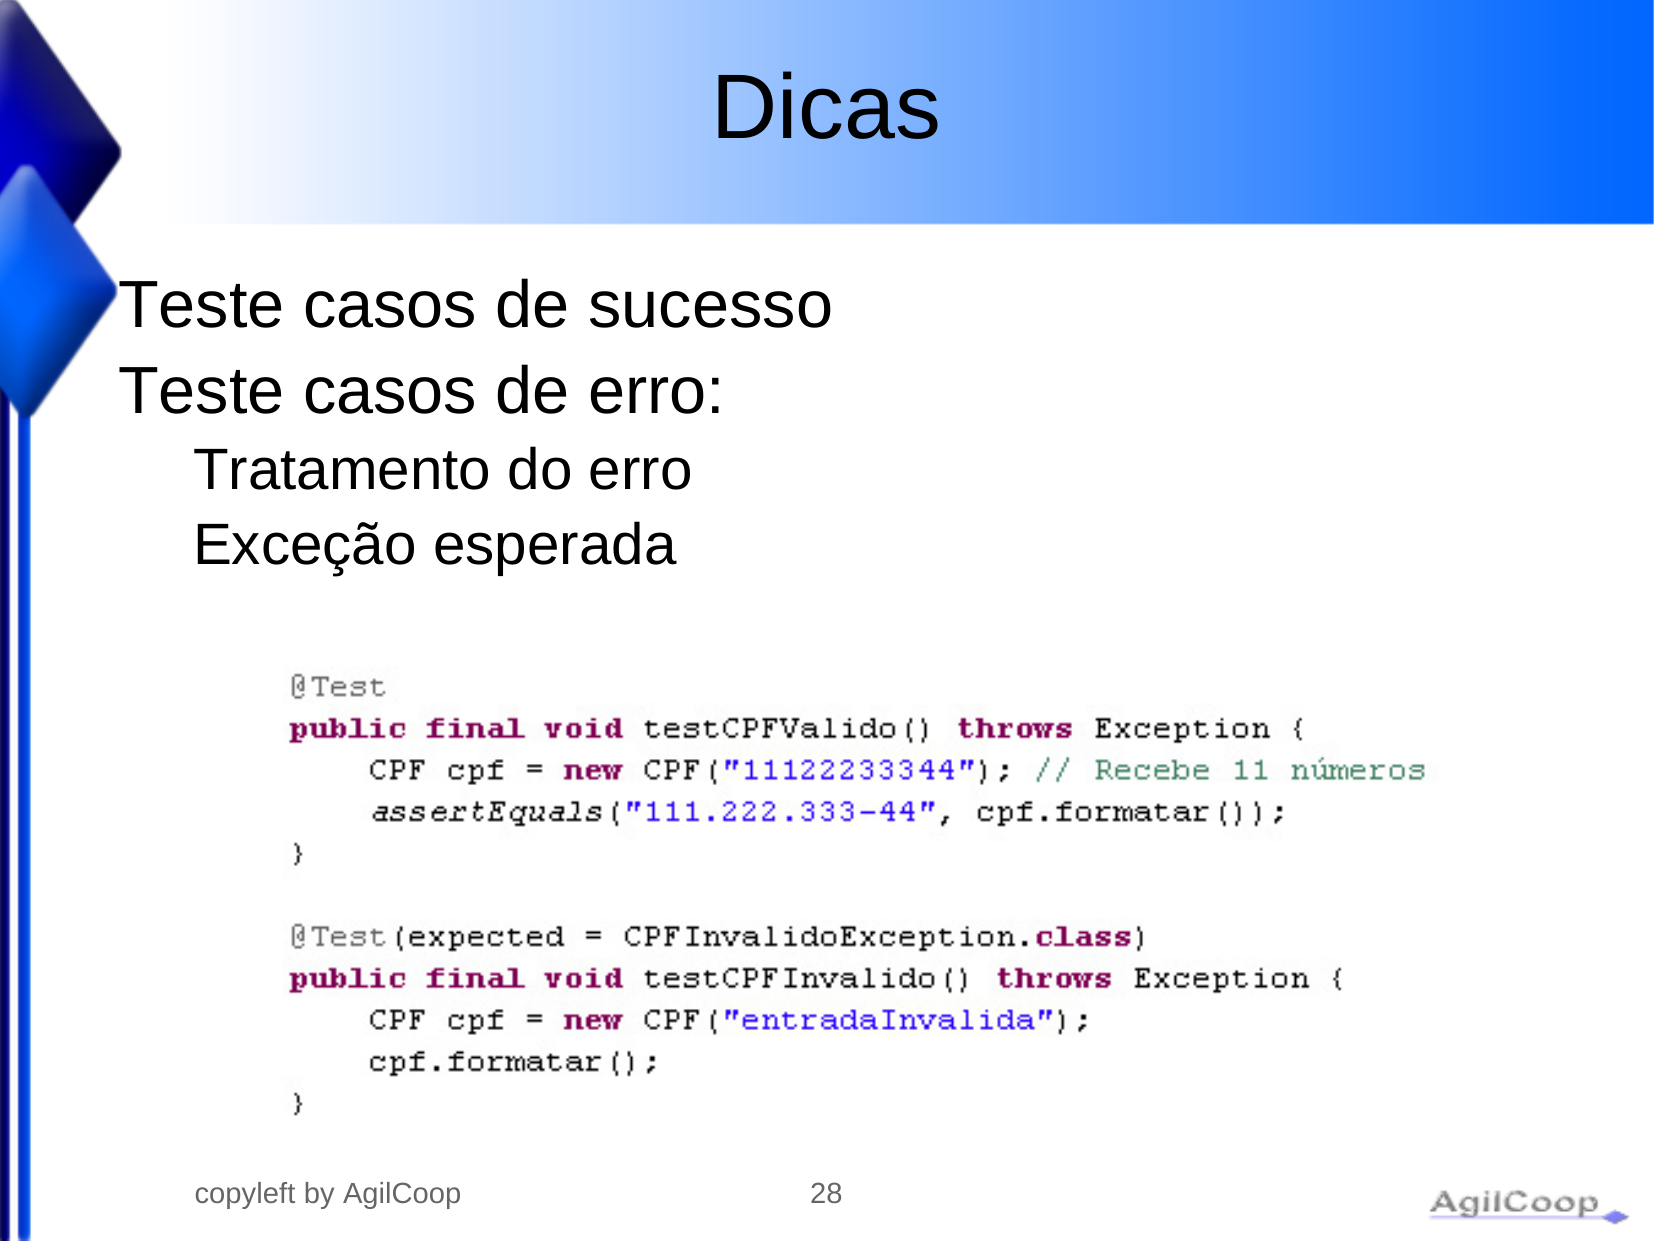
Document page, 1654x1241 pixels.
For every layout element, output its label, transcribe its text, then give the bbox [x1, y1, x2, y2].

list Teste casos de sucesso Teste casos de erro: Tratamento do erro Exceção esperada [118, 271, 1371, 597]
title Dicas [82, 60, 1571, 163]
picture [0, 0, 1654, 1241]
